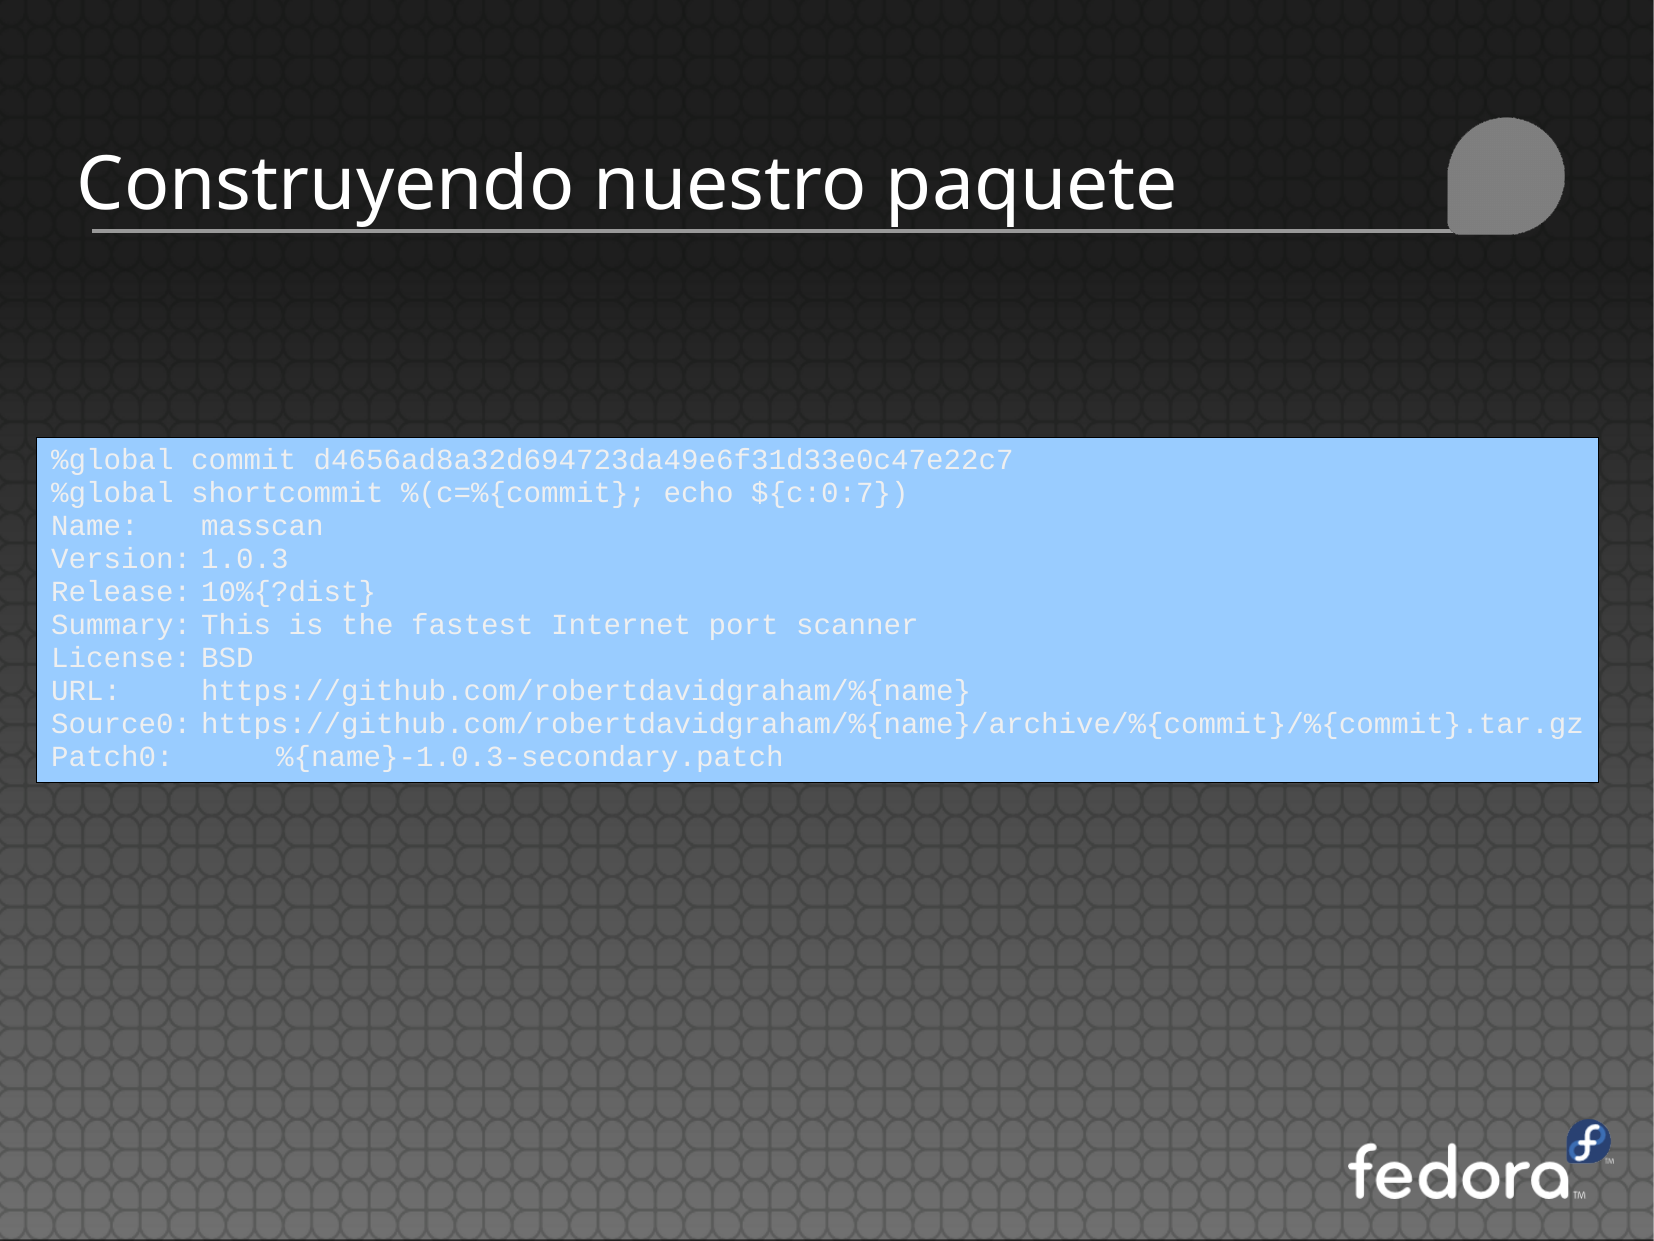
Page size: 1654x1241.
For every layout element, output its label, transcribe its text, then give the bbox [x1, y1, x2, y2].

picture [0, 0, 1654, 1241]
text_box %global commit d4656ad8a32d694723da49e6f31d33e0c47e22c7 %global shortcommit %(c=%{commit}; echo ${c:0:7}) Name: masscan Version: 1.0.3 Release: 10%{?dist} Summary: This is the fastest Internet port scanner License: BSD URL: https://github.com/robertdavidgraham/%{name} Source0: https://github.com/robertdavidgraham/%{name}/archive/%{commit}/%{commit}.tar.gz Patch0: %{name}-1.0.3-secondary.patch [36, 437, 1599, 783]
title Construyendo nuestro paquete [76, 112, 1566, 249]
